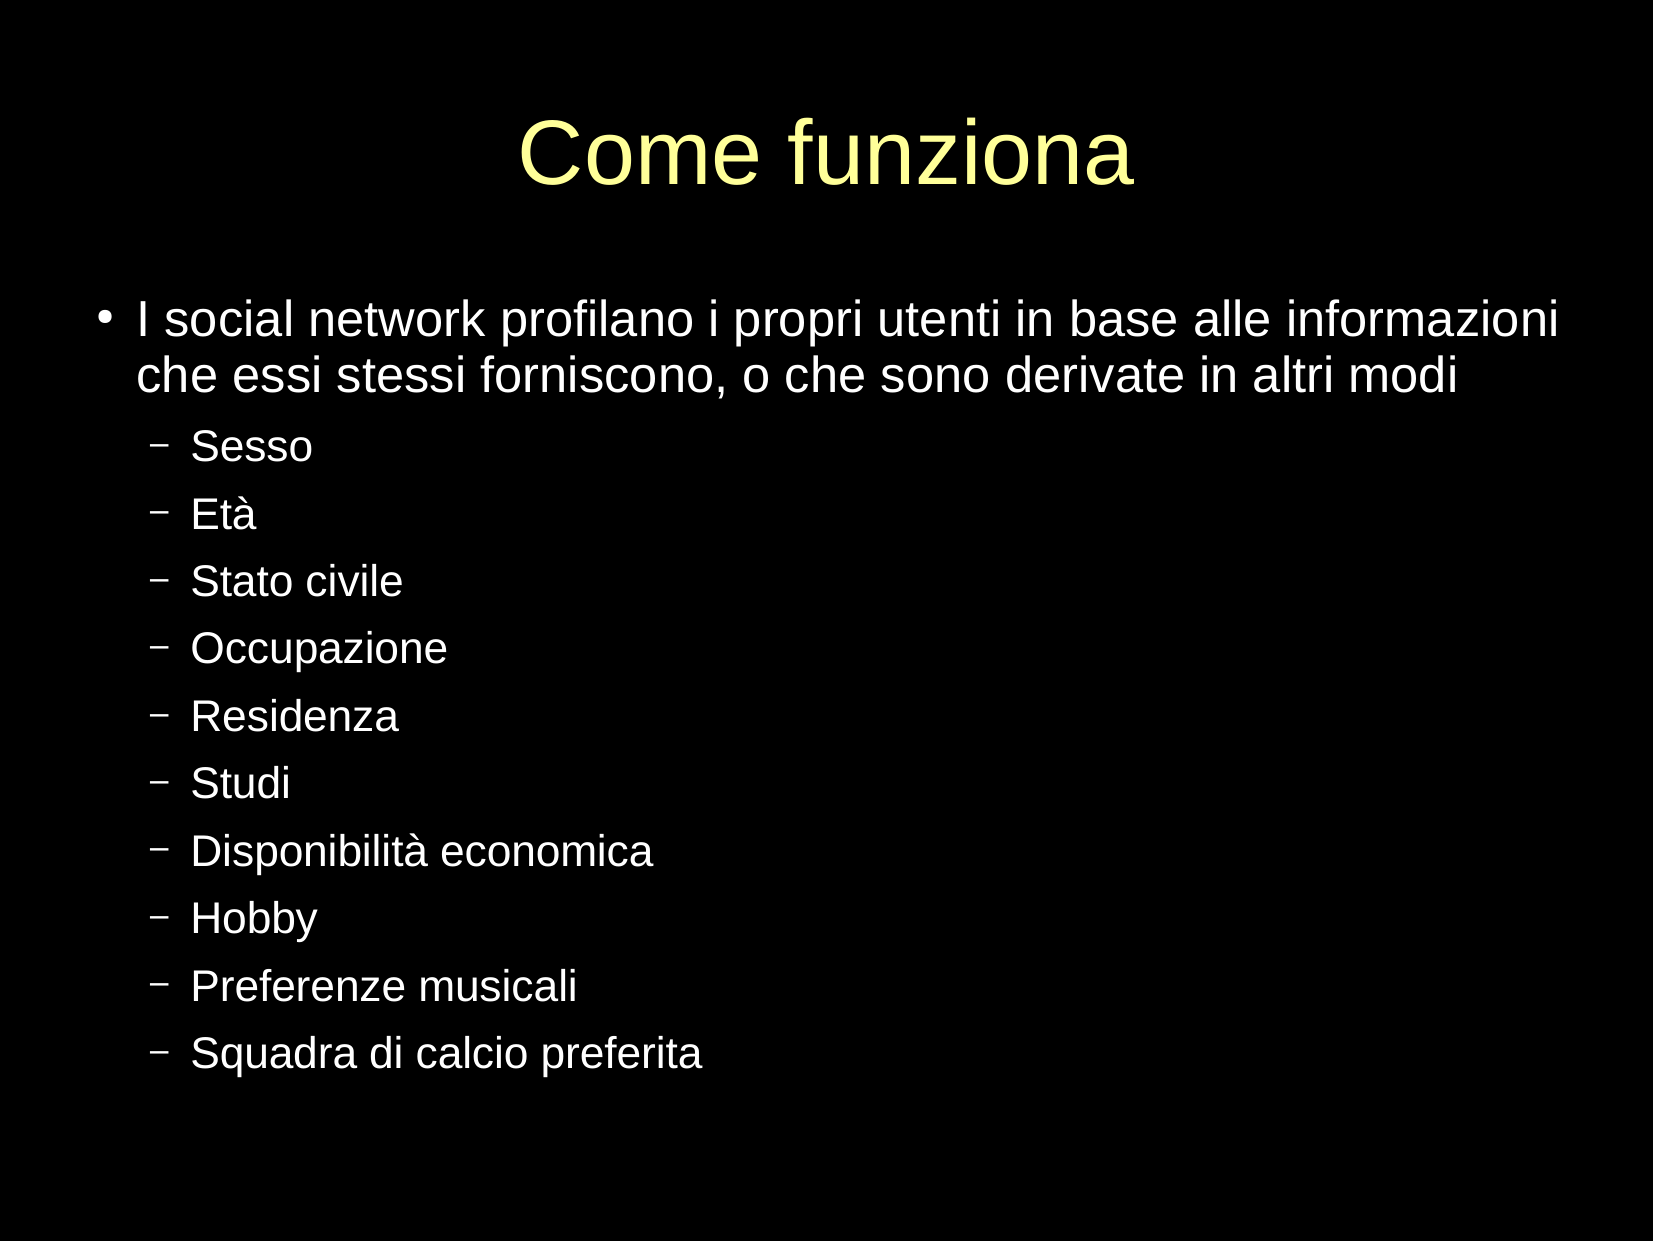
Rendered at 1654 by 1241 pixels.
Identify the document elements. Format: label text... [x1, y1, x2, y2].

list I social network profilano i propri utenti in base alle informazioni che essi stessi forniscono, o che sono derivate in altri modi Sesso Età Stato civile Occupazione Residenza Studi Disponibilità economica Hobby Preferenze musicali Squadra di calcio preferita [82, 290, 1571, 1126]
title Come funziona [82, 49, 1571, 257]
